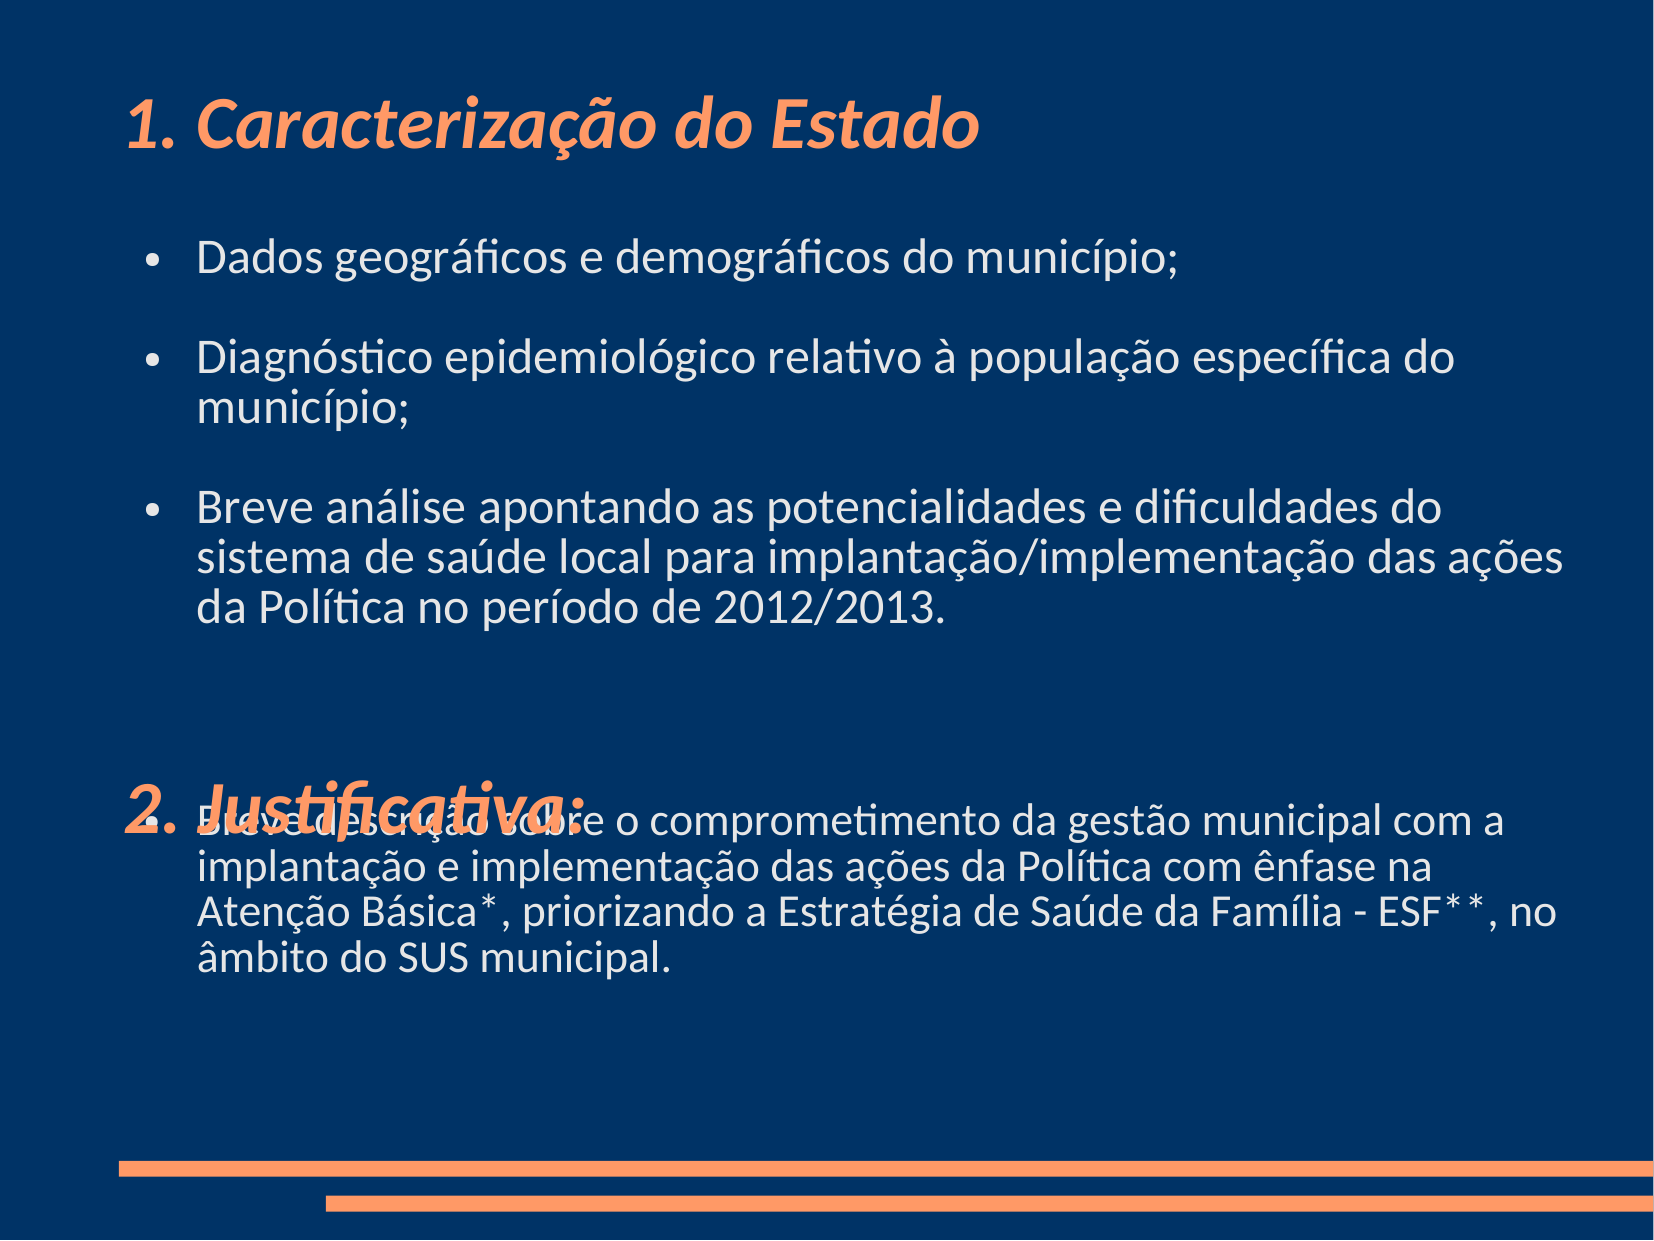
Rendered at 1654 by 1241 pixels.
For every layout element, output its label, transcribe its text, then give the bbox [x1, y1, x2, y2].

title 1. Caracterização do Estado [121, 53, 1534, 207]
title 2. Justificativa: [123, 738, 1536, 892]
list Dados geográficos e demográficos do município; Diagnóstico epidemiológico relativo à população específica do município; Breve análise apontando as potencialidades e dificuldades do sistema de saúde local para implantação/implementação das ações da Política no período de 2012/2013. Breve descrição sobre o comprometimento da gestão municipal com a implantação e implementação das ações da Política com ênfase na Atenção Básica*, priorizando a Estratégia de Saúde da Família - ESF**, no âmbito do SUS municipal. [125, 236, 1565, 1135]
